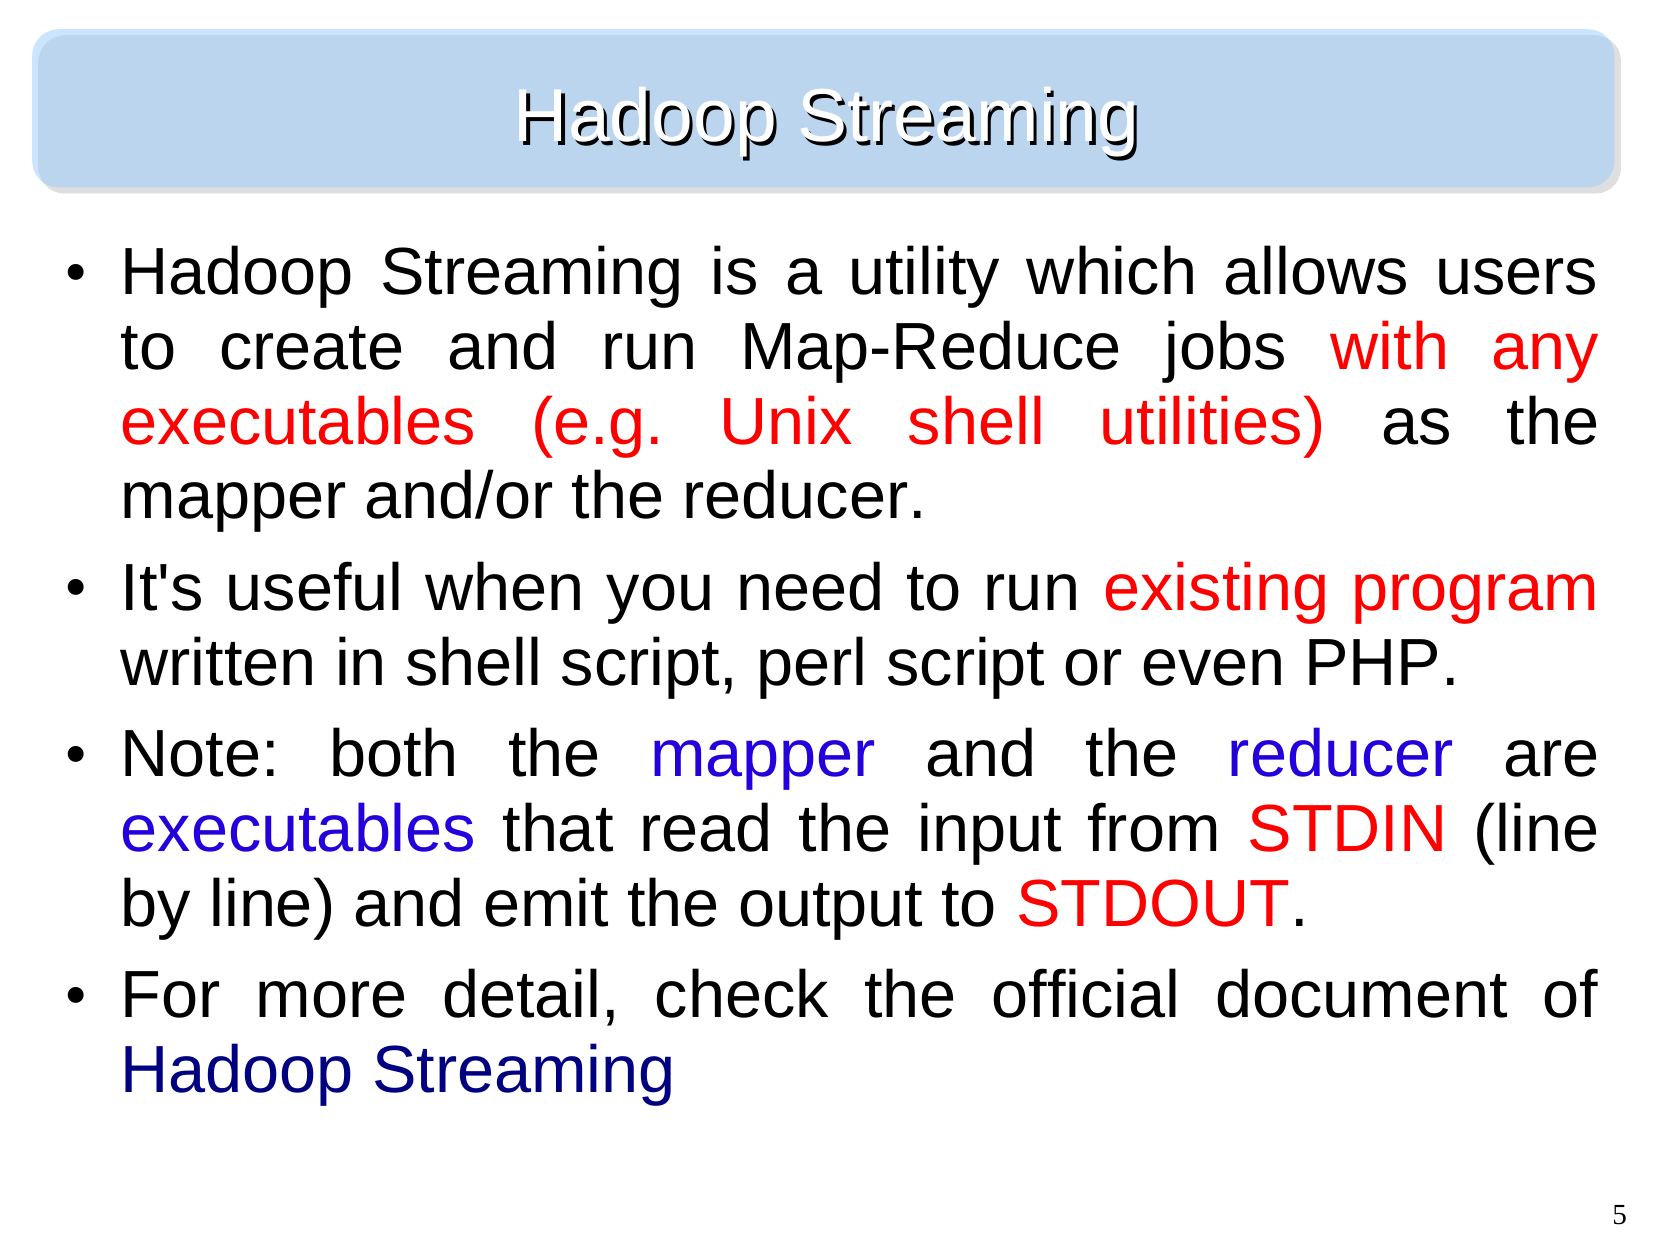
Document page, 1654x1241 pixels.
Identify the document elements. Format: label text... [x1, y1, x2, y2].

text_box [32, 29, 123, 188]
text_box [1530, 29, 1615, 188]
title Hadoop Streaming [123, 20, 1530, 211]
list Hadoop Streaming is a utility which allows users to create and run Map-Reduce jobs with any executables (e.g. Unix shell utilities) as the mapper and/or the reducer. It's useful when you need to run existing program written in shell script, perl script or even PHP. Note: both the mapper and the reducer are executables that read the input from STDIN (line by line) and emit the output to STDOUT. For more detail, check the official document of Hadoop Streaming [64, 234, 1600, 1107]
